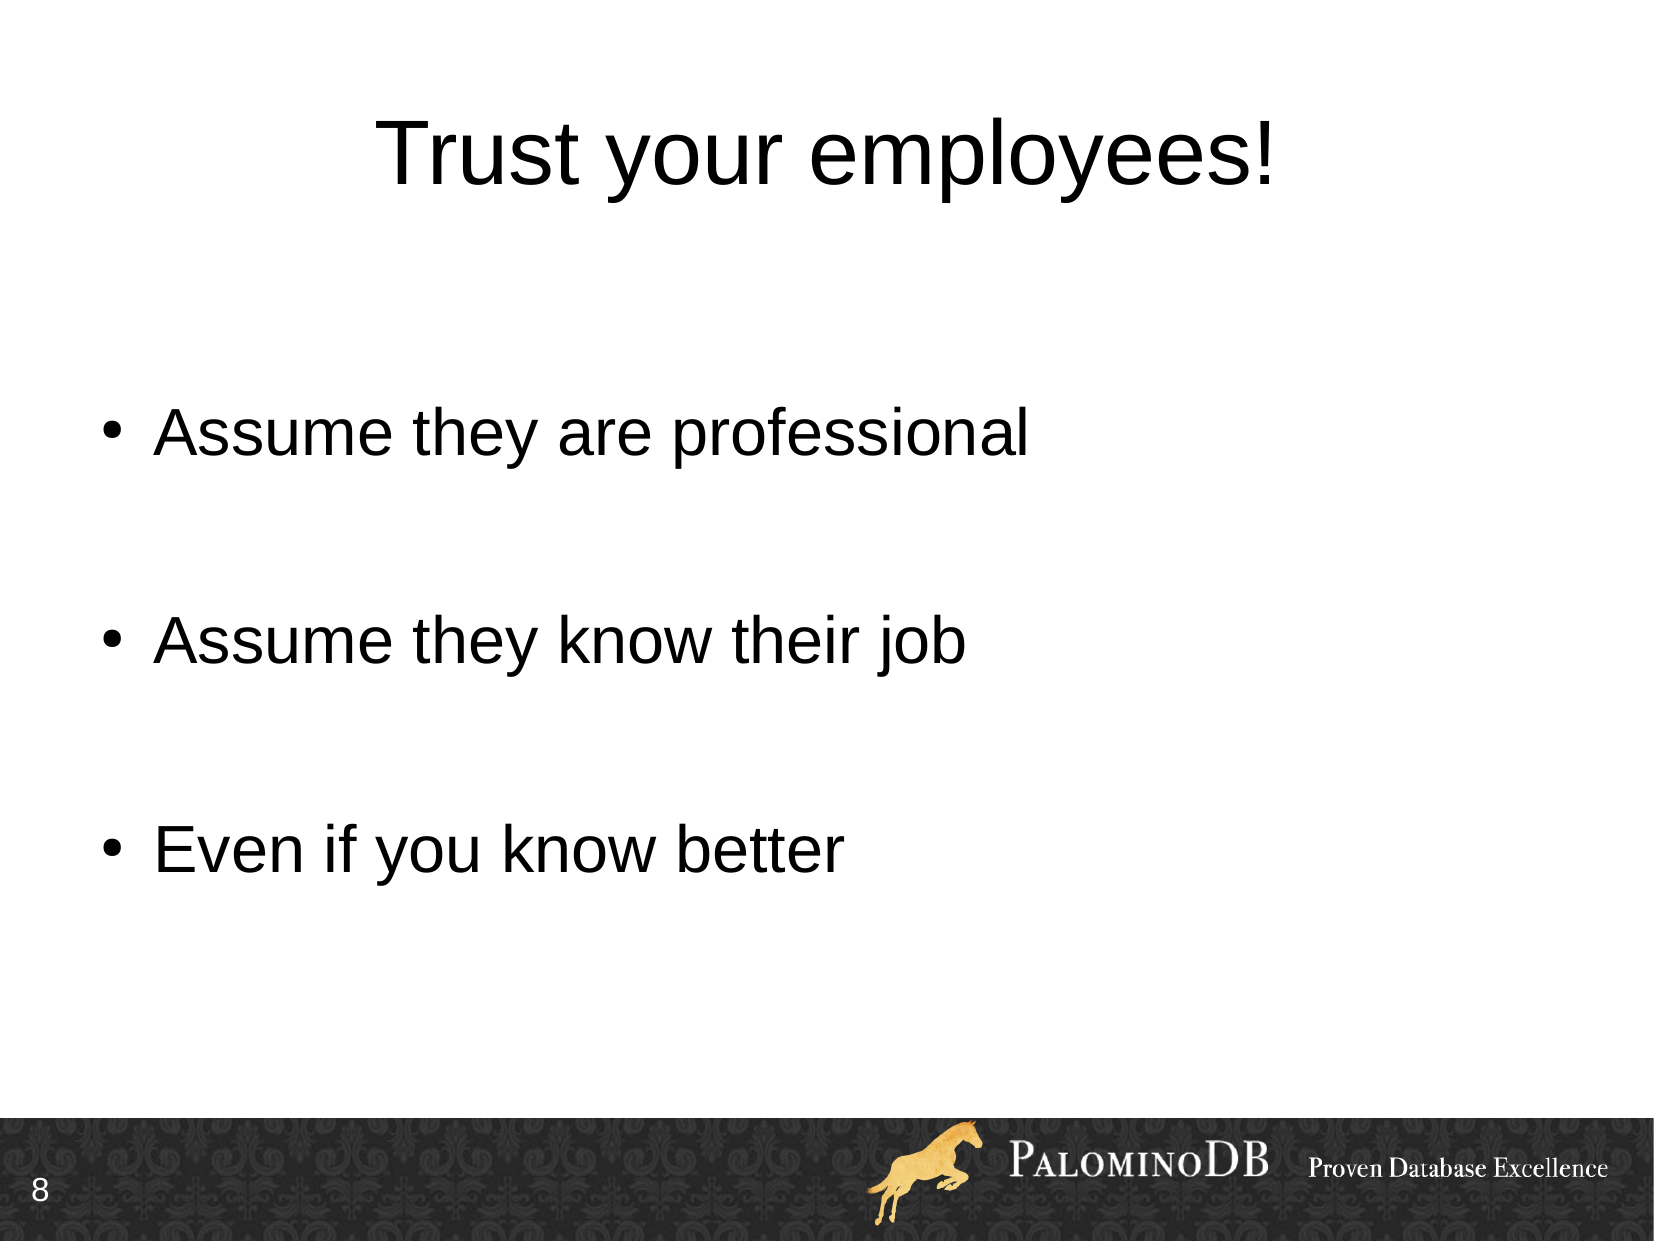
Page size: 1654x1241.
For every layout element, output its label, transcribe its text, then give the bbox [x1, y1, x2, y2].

title Trust your employees! [82, 49, 1571, 257]
picture [0, 1109, 1654, 1241]
list Assume they are professional Assume they know their job Even if you know better [82, 290, 1571, 1109]
